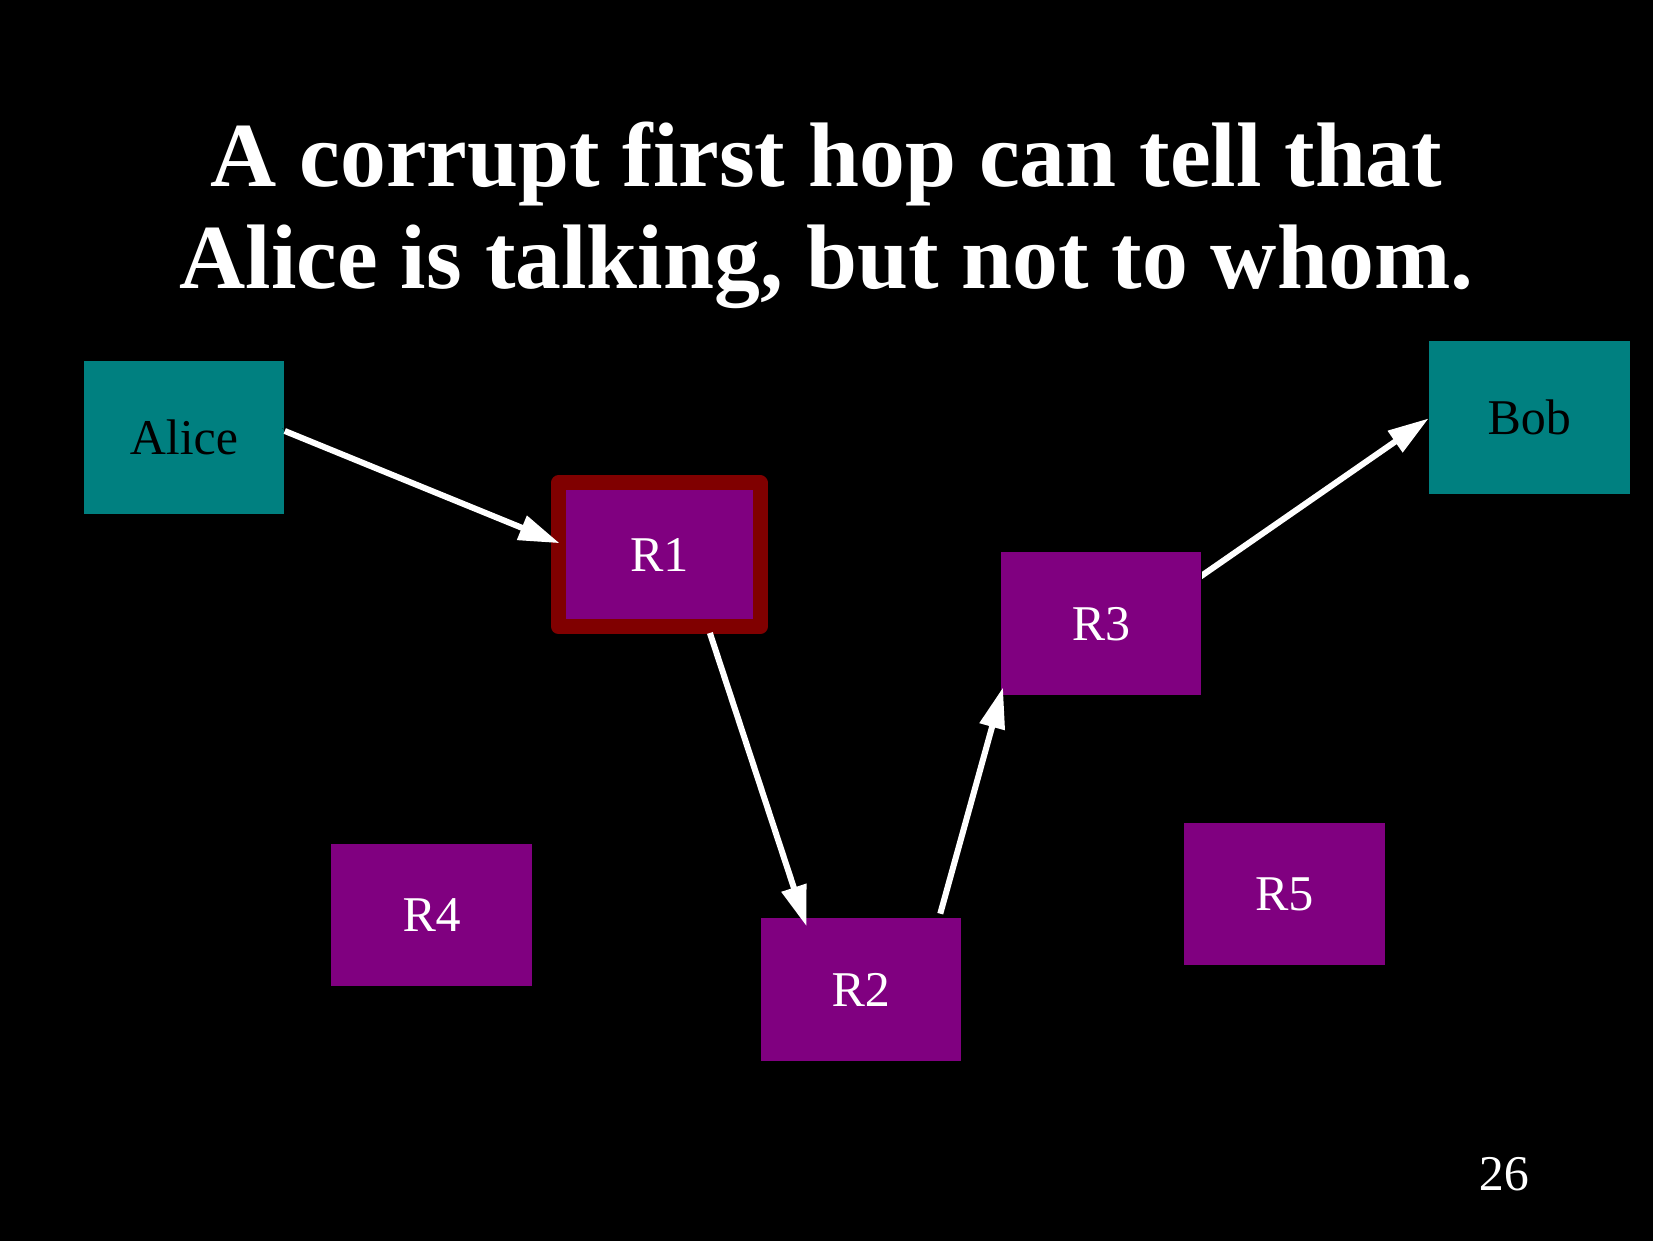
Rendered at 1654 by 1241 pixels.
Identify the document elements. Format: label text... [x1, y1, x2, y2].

text_box R4 [330, 843, 533, 987]
text_box R3 [1000, 551, 1202, 696]
text_box Alice [83, 360, 285, 515]
text_box R1 [558, 482, 761, 627]
text_box R2 [760, 917, 962, 1062]
title A corrupt first hop can tell that Alice is talking, but not to whom. [121, 95, 1534, 318]
text_box R5 [1183, 822, 1386, 966]
text_box Bob [1428, 340, 1631, 495]
